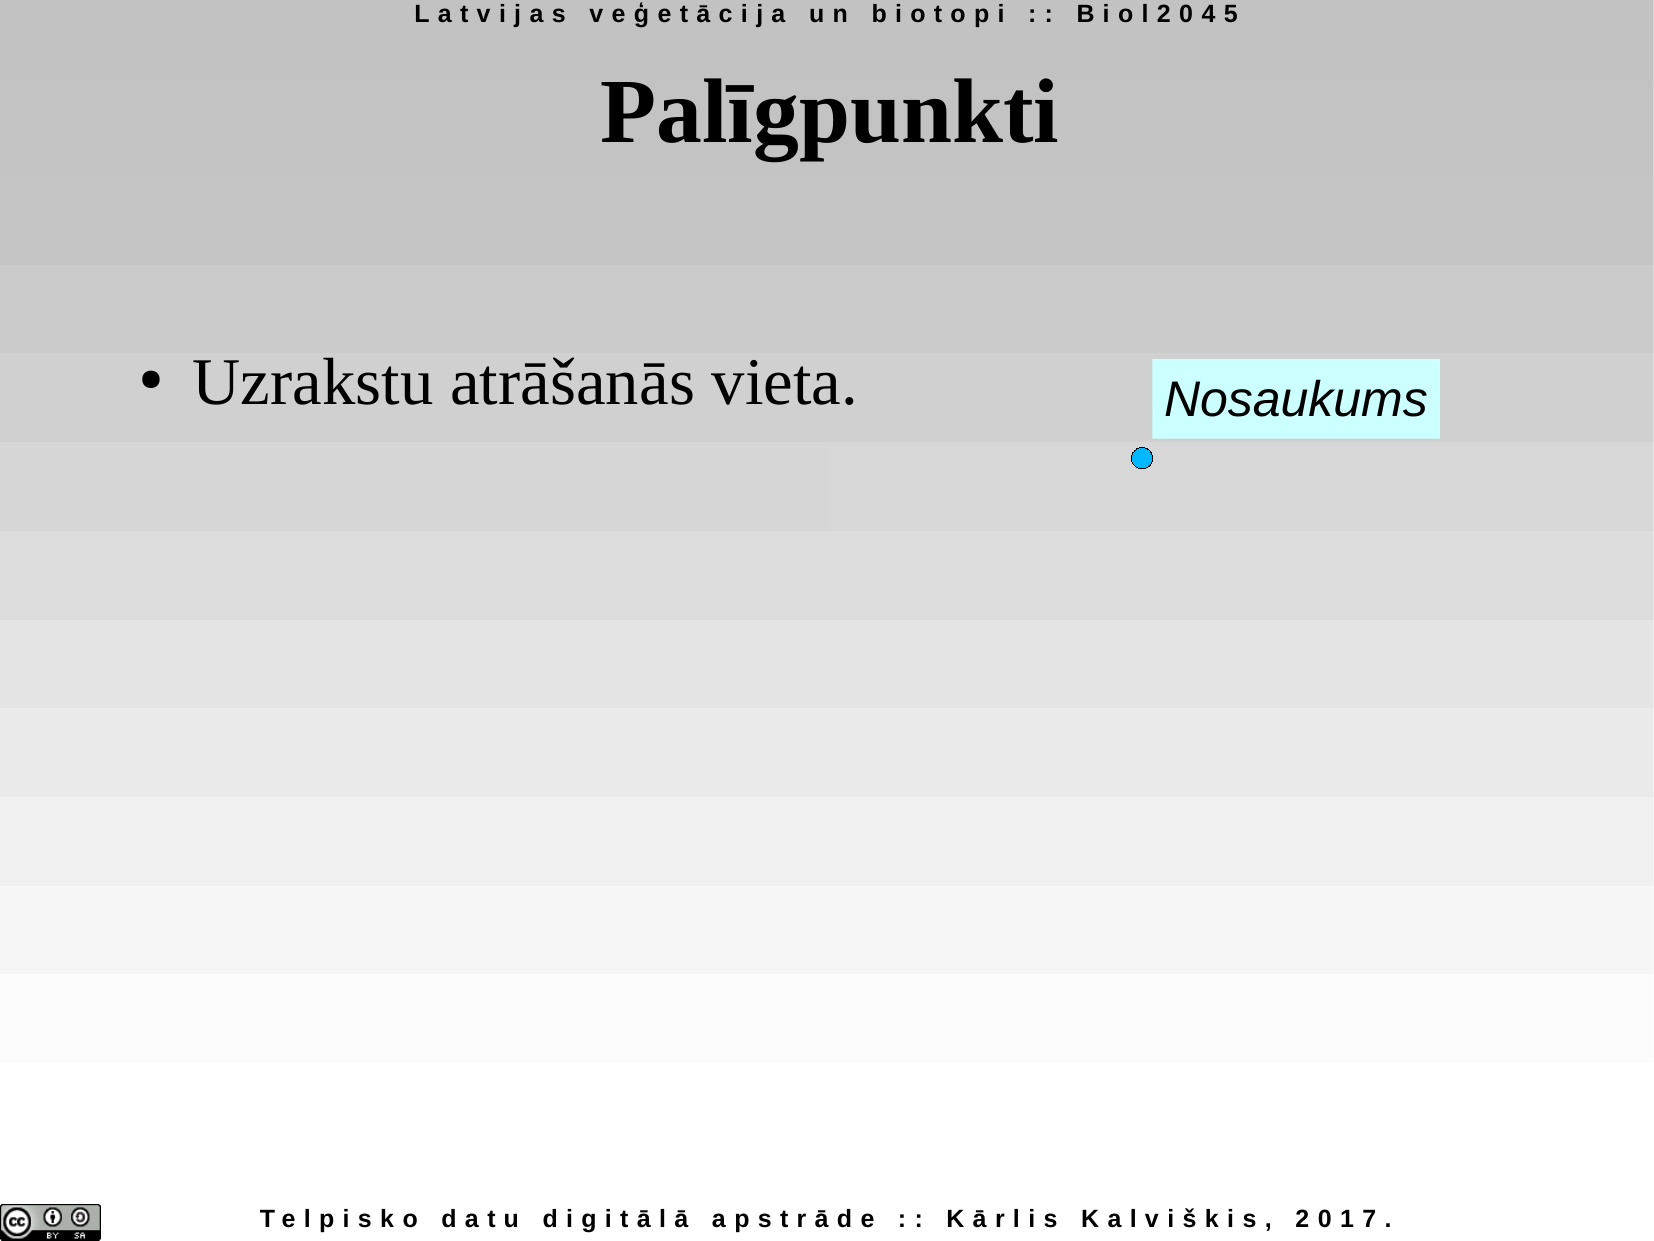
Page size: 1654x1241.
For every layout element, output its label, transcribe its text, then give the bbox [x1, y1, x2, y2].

text_box [1131, 447, 1153, 469]
text_box Nosaukums [1152, 359, 1440, 439]
picture [0, 0, 1654, 1241]
title Palīgpunkti [34, 61, 1626, 296]
list Uzrakstu atrāšanās vieta. [121, 344, 1534, 1127]
